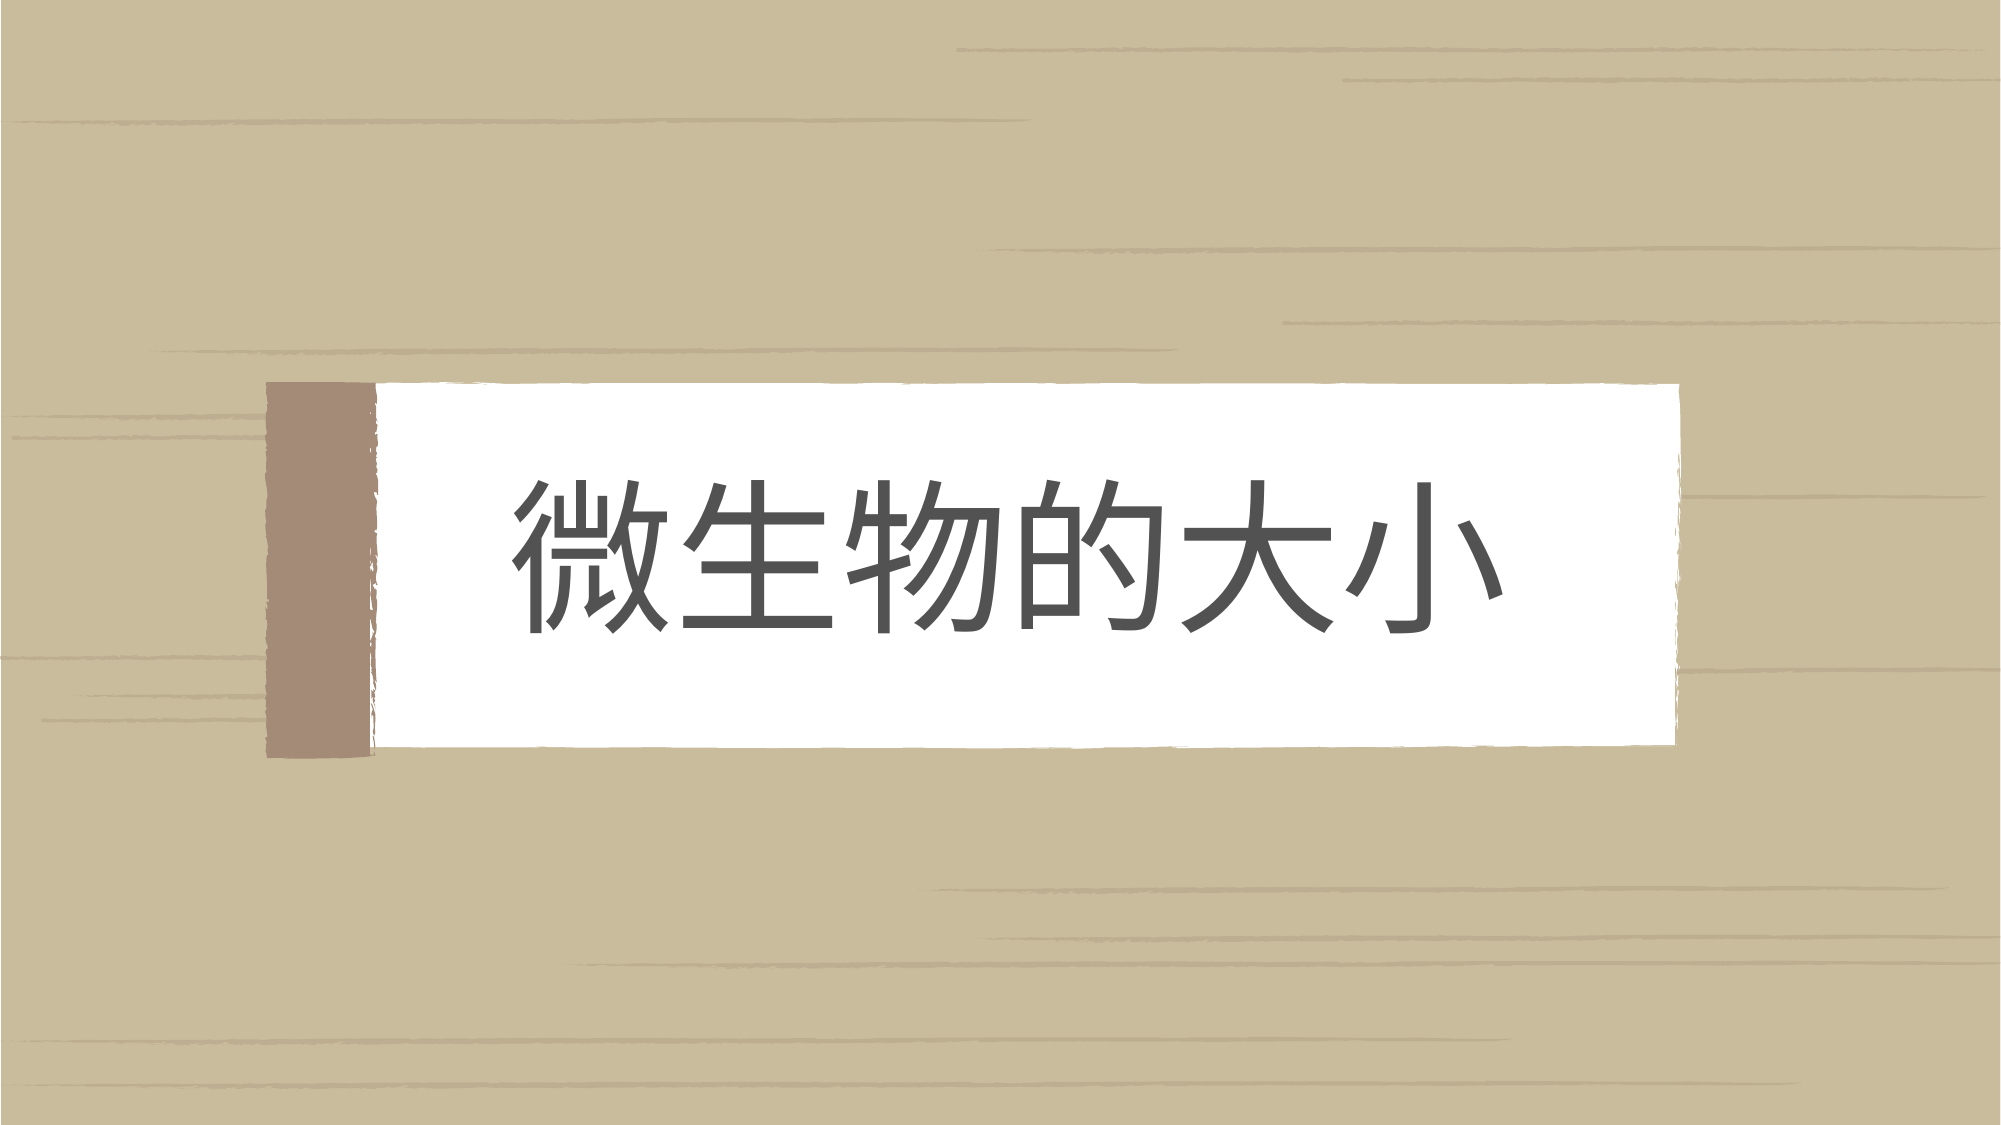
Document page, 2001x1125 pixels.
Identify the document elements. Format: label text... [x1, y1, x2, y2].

text_box 微生物的大小 [401, 469, 1615, 730]
picture [265, 382, 1682, 759]
